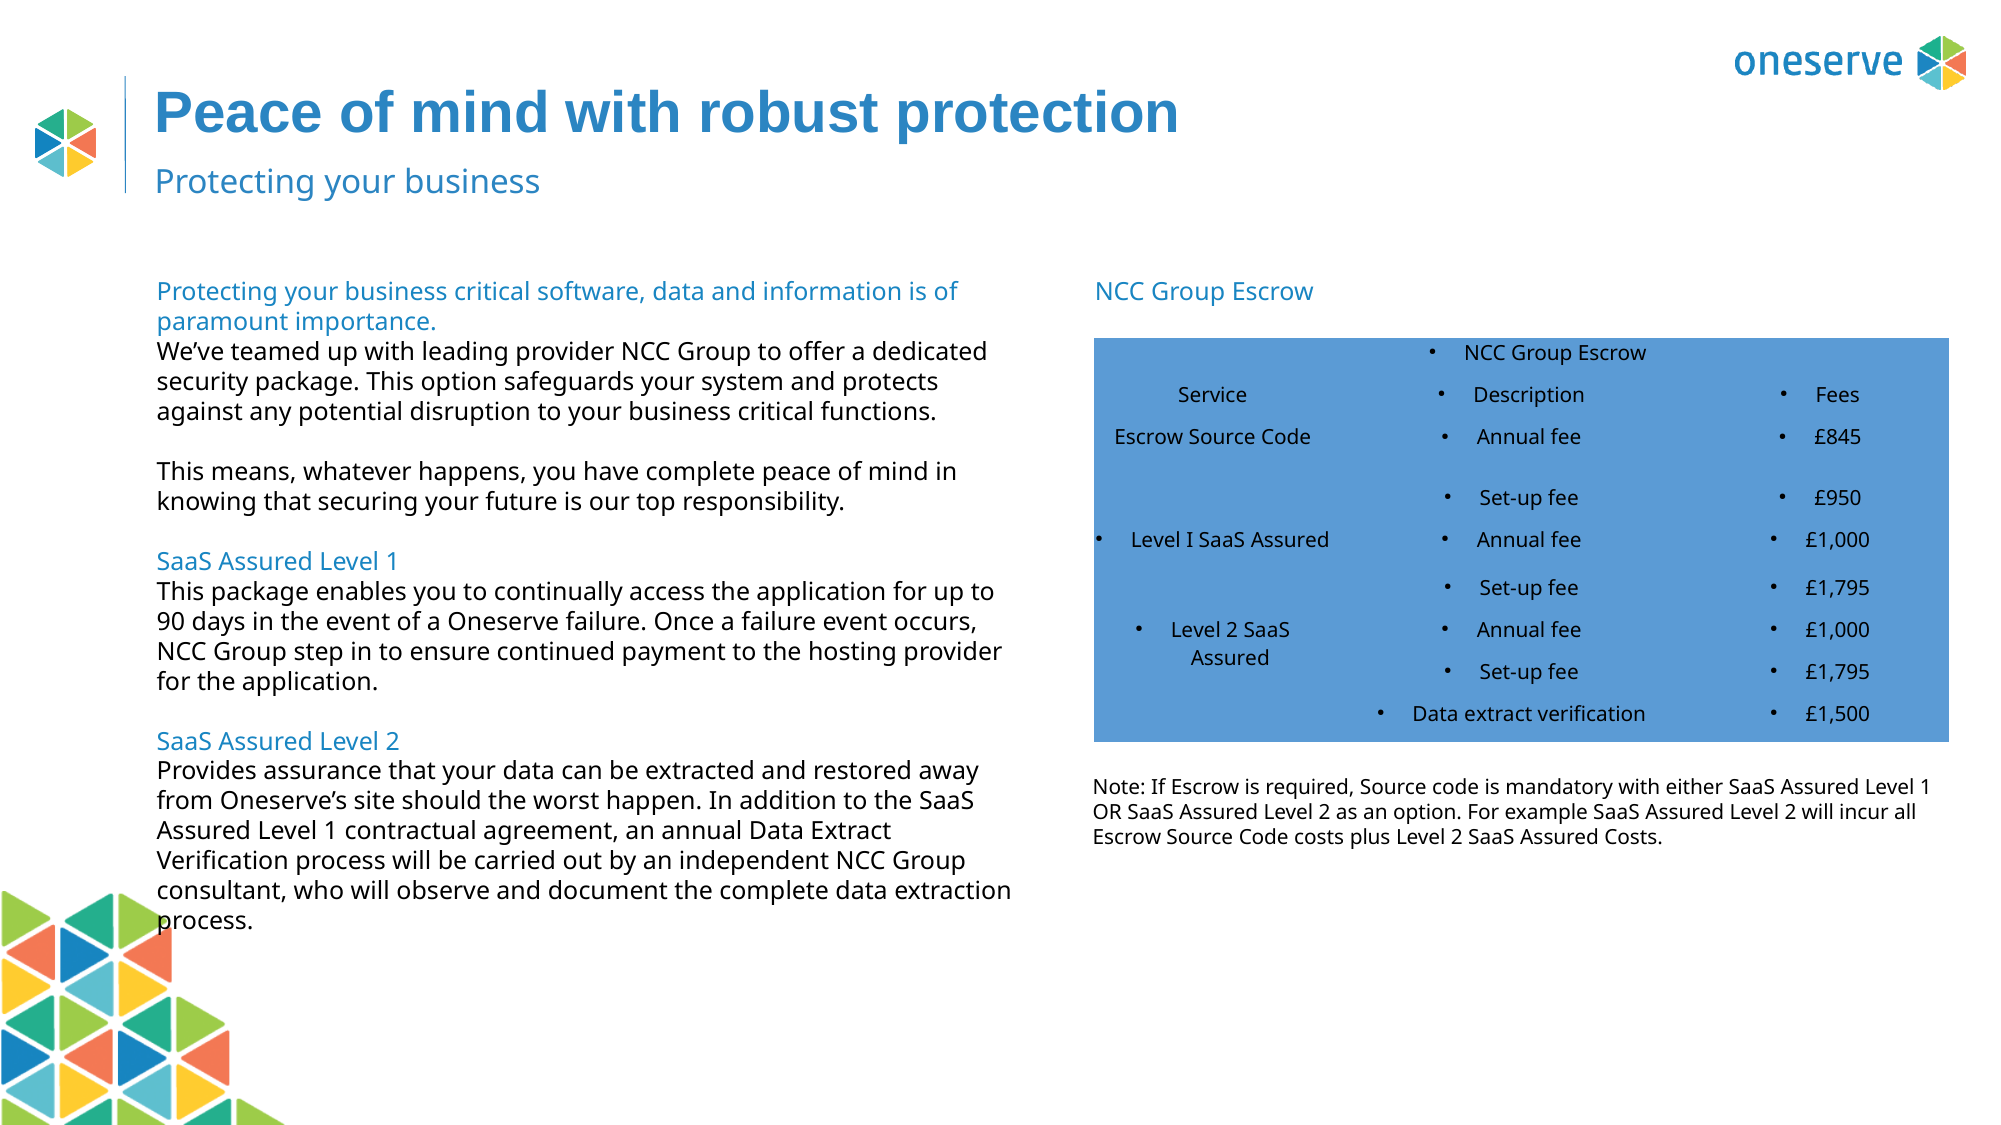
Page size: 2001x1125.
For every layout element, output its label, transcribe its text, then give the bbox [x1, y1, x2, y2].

text_box NCC Group Escrow [1077, 268, 1922, 314]
table_cell £1,795 [1692, 573, 1949, 615]
text_box Protecting your business critical software, data and information is of paramount importance. We’ve teamed up with leading provider NCC Group to offer a dedicated security package. This option safeguards your system and protects against any potential disruption to your business critical functions. This means, whatever happens, you have complete peace of mind in knowing that securing your future is our top responsibility. SaaS Assured Level 1 This package enables you to continually access the application for up to 90 days in the event of a Oneserve failure. Once a failure event occurs, NCC Group step in to ensure continued payment to the hosting provider for the application. SaaS Assured Level 2 Provides assurance that your data can be extracted and restored away from Oneserve’s site should the worst happen. In addition to the SaaS Assured Level 1 contractual agreement, an annual Data Extract Verification process will be carried out by an independent NCC Group consultant, who will observe and document the complete data extraction process. [139, 268, 1066, 920]
table_cell Set-up fee [1331, 573, 1692, 615]
table_cell Service [1094, 381, 1331, 423]
text_box Protecting your business [139, 152, 1150, 209]
table_cell Annual fee [1331, 423, 1692, 483]
table_cell Level I SaaS Assured [1094, 526, 1331, 615]
table_cell Set-up fee [1331, 483, 1692, 526]
table_cell £845 [1692, 423, 1949, 483]
table_cell £1,500 [1692, 700, 1949, 742]
text_box Note: If Escrow is required, Source code is mandatory with either SaaS Assured Level 1 OR SaaS Assured Level 2 as an option. For example SaaS Assured Level 2 will incur all Escrow Source Code costs plus Level 2 SaaS Assured Costs. [1077, 766, 1949, 858]
table_cell Set-up fee [1331, 657, 1692, 700]
table_cell Annual fee [1331, 526, 1692, 573]
text_box Peace of mind with robust protection [139, 67, 1506, 153]
table_cell Data extract verification [1331, 700, 1692, 742]
table_header NCC Group Escrow [1094, 338, 1949, 381]
table_cell Annual fee [1331, 615, 1692, 657]
table_cell £1,795 [1692, 657, 1949, 700]
table_cell Description [1331, 381, 1692, 423]
table_cell Escrow Source Code [1094, 423, 1331, 526]
table_cell Fees [1692, 381, 1949, 423]
table_cell £1,000 [1692, 615, 1949, 657]
picture [35, 109, 96, 177]
table_cell £1,000 [1692, 526, 1949, 573]
table_cell £950 [1692, 483, 1949, 526]
table_cell Level 2 SaaS Assured [1094, 615, 1331, 742]
